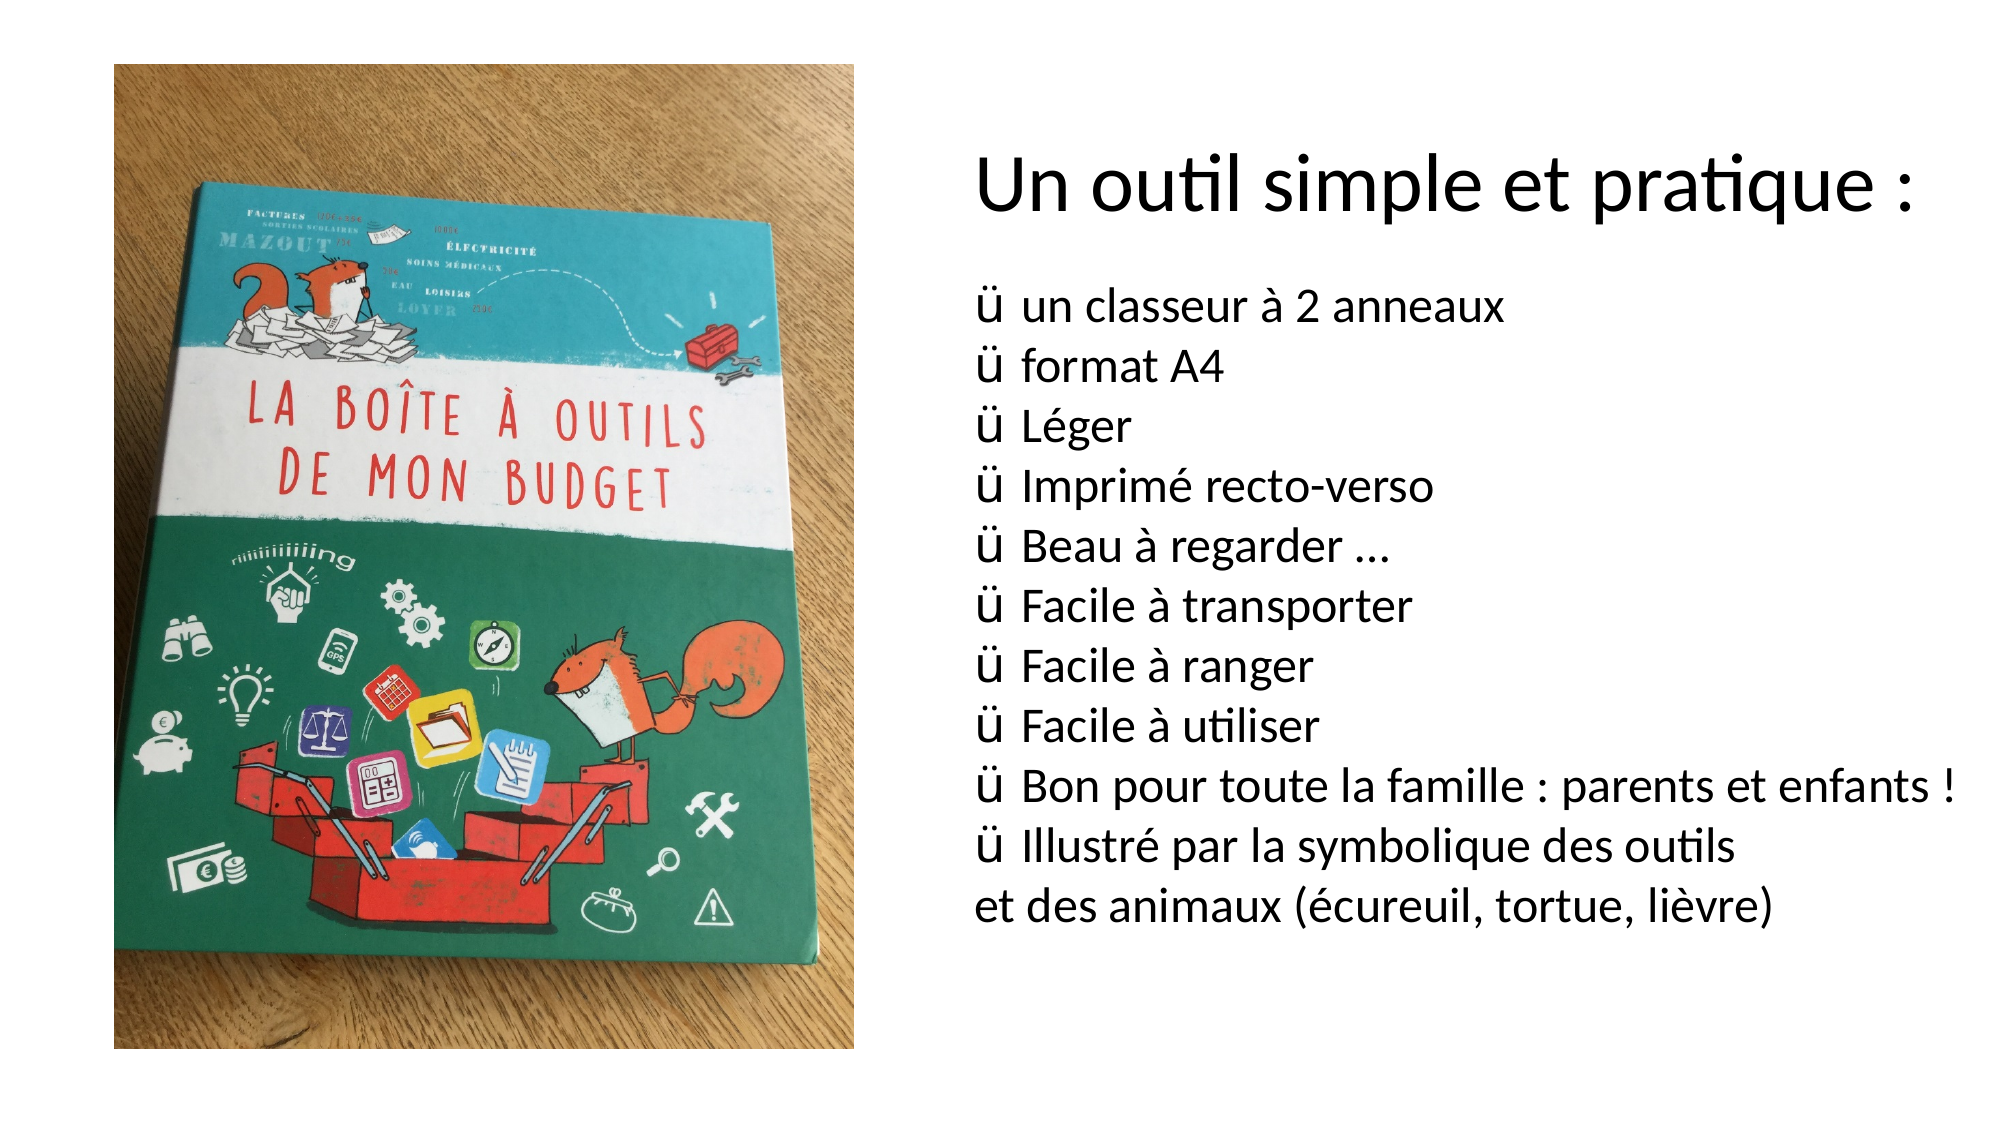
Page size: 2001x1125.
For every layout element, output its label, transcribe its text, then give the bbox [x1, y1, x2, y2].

text_box Un outil simple et pratique : un classeur à 2 anneaux format A4 Léger Imprimé recto-verso Beau à regarder … Facile à transporter Facile à ranger Facile à utiliser Bon pour toute la famille : parents et enfants ! Illustré par la symbolique des outils et des animaux (écureuil, tortue, lièvre) [959, 120, 1983, 949]
picture [114, 64, 854, 1049]
